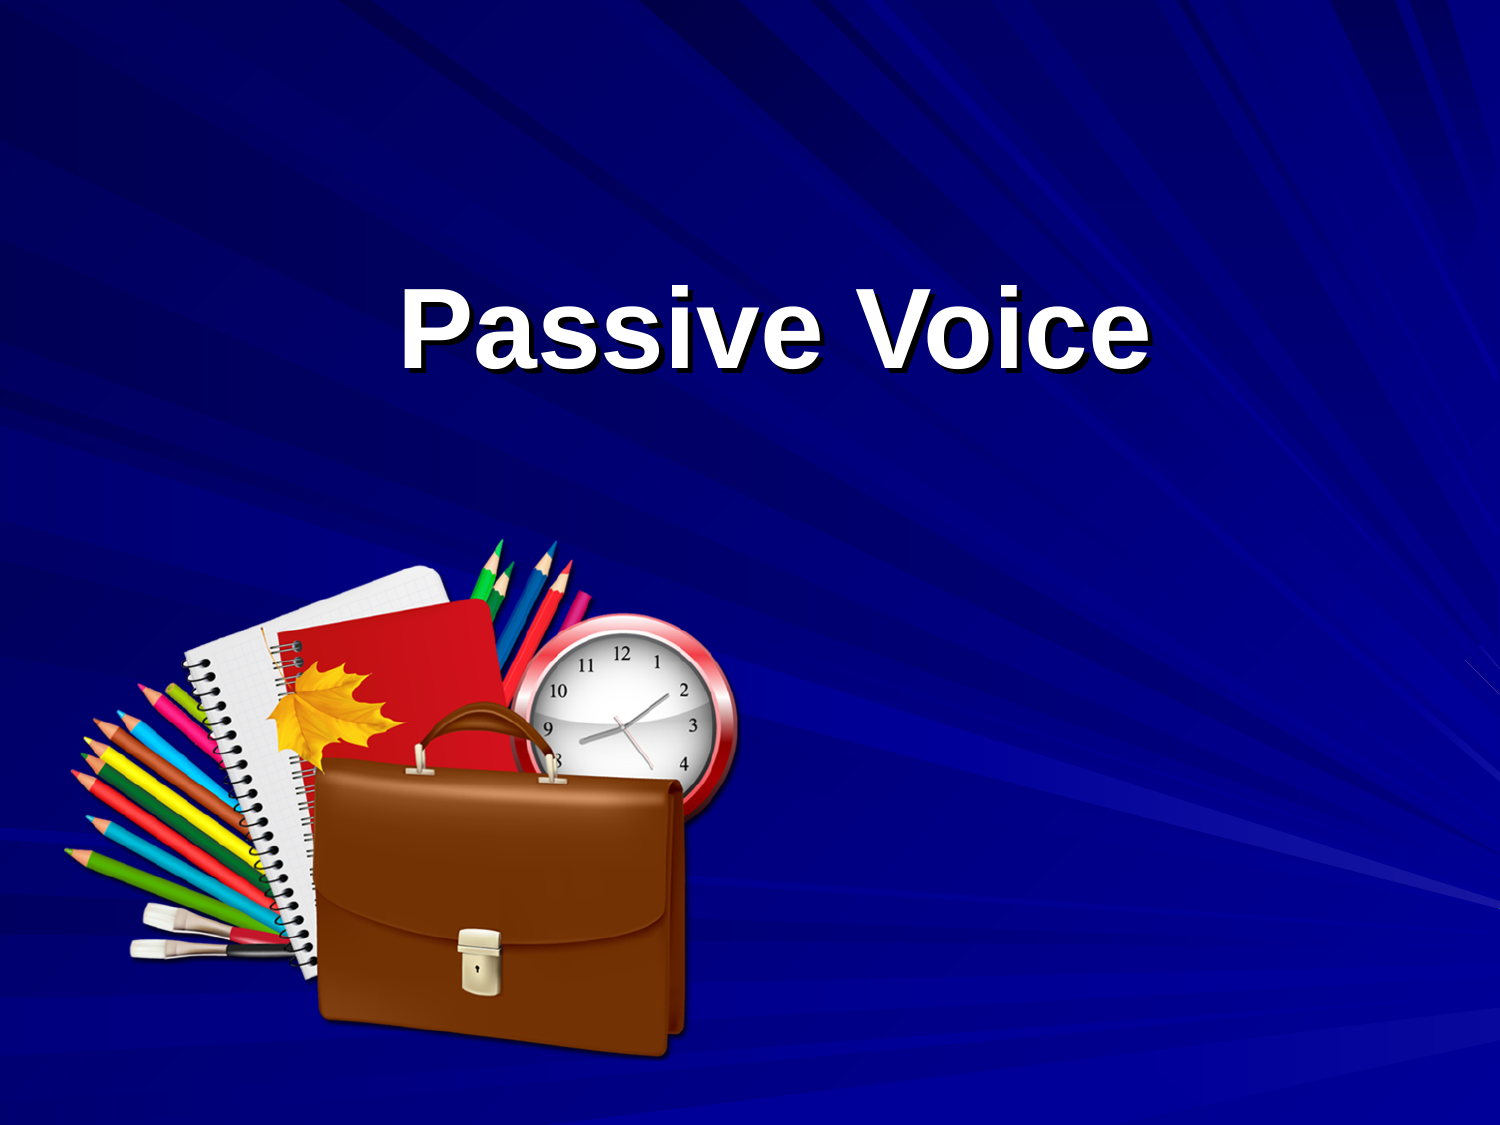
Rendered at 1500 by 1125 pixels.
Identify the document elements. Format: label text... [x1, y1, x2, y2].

picture [64, 538, 742, 1061]
title Passive Voice [100, 172, 1451, 473]
